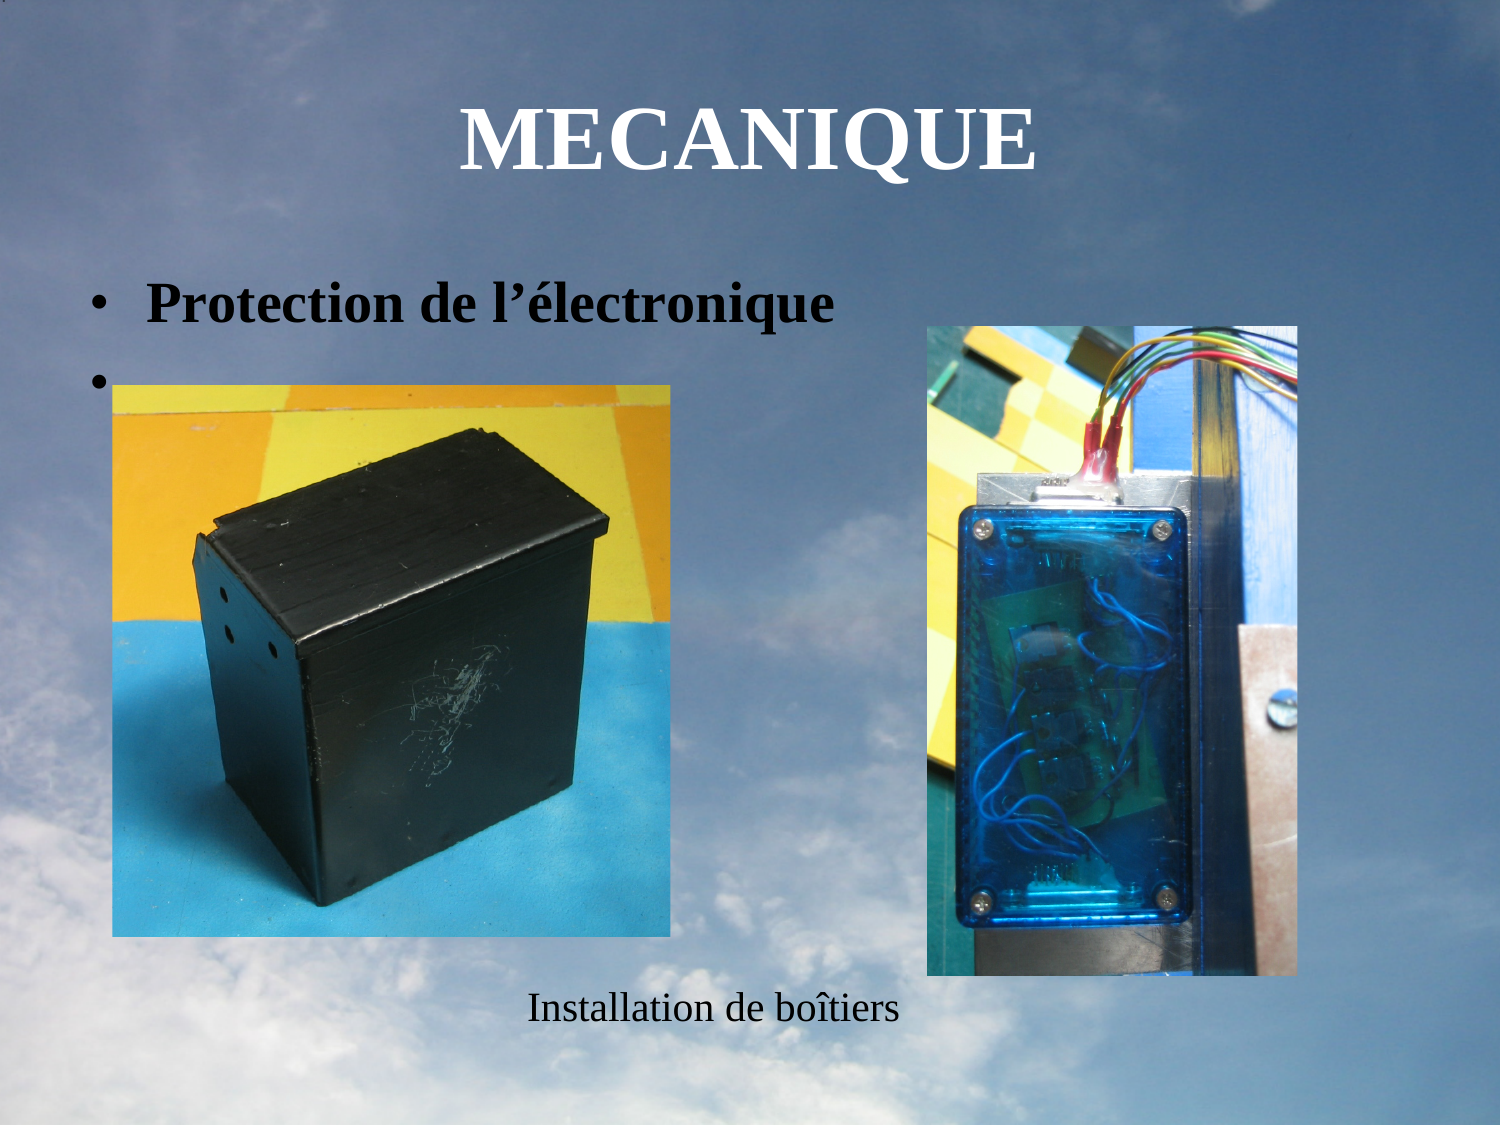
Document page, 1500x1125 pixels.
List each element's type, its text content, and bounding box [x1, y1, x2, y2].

title MECANIQUE [75, 45, 1426, 233]
list Protection de l’électronique [75, 262, 904, 433]
picture [0, 0, 1500, 1125]
text_box Installation de boîtiers [501, 976, 916, 1038]
